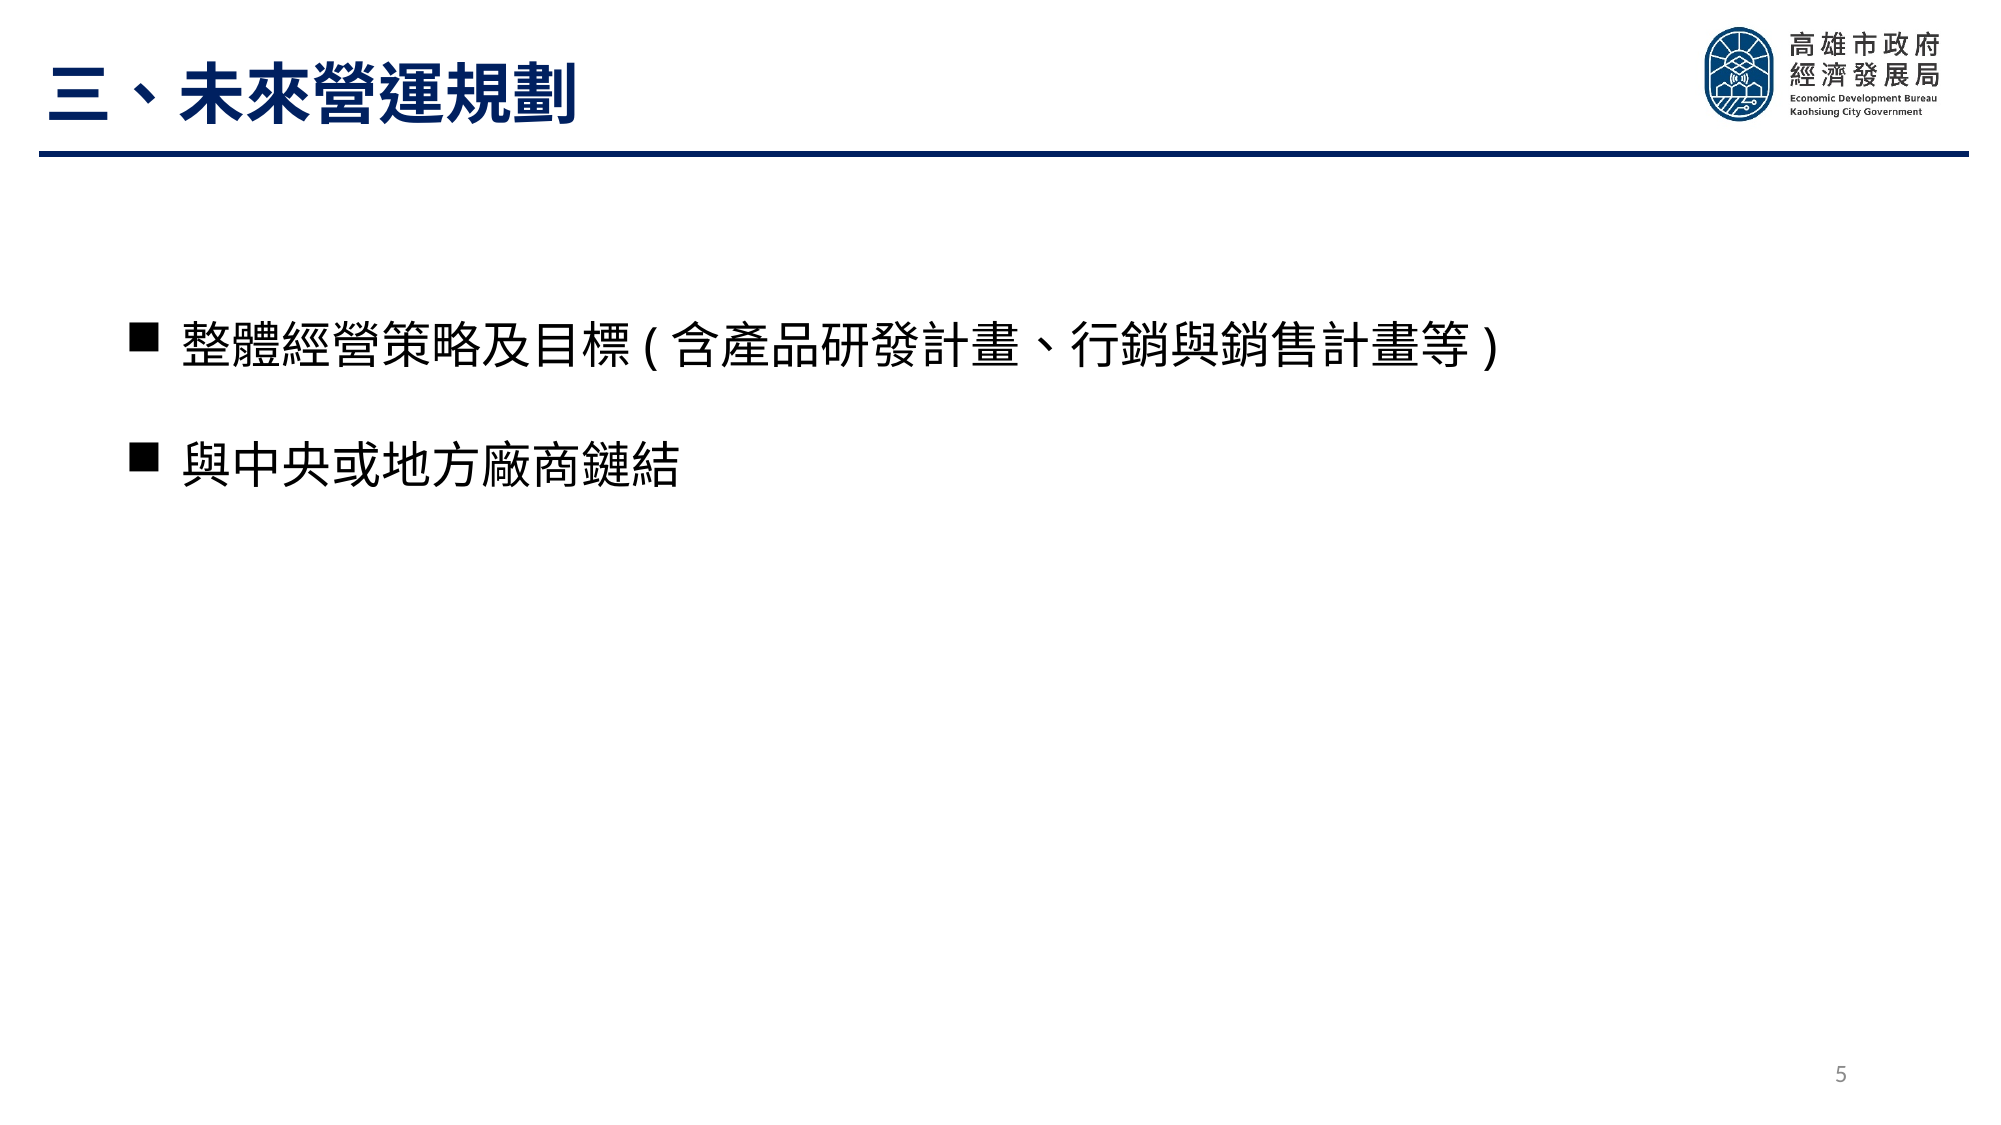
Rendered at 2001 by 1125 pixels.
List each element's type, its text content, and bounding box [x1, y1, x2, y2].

text_box 整體經營策略及目標(含產品研發計畫、行銷與銷售計畫等) 與中央或地方廠商鏈結 [110, 246, 1762, 681]
picture [1662, 7, 1969, 148]
text_box 三、未來營運規劃 [29, 16, 1978, 168]
